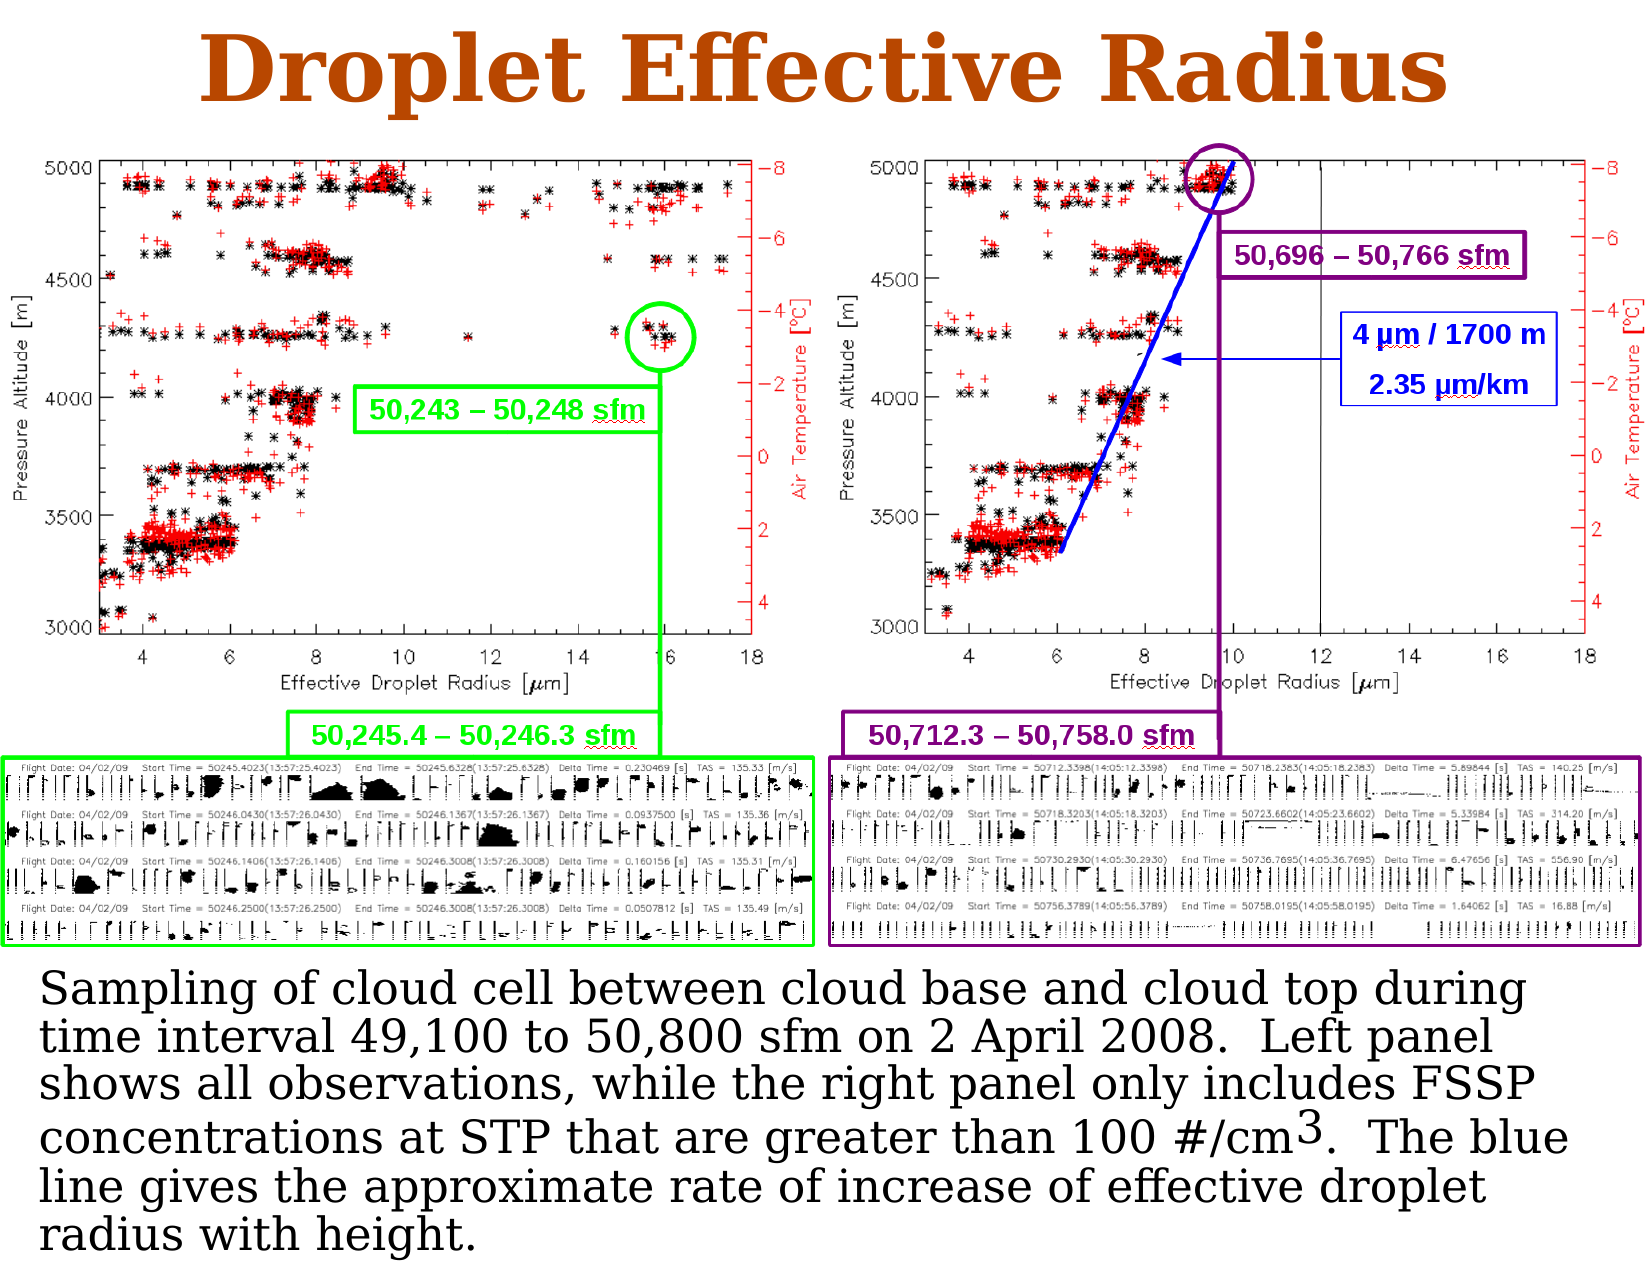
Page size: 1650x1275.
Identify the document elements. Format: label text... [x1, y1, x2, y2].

text_box Sampling of cloud cell between cloud base and cloud top during time interval 49,100 to 50,800 sfm on 2 April 2008. Left panel shows all observations, while the right panel only includes FSSP concentrations at STP that are greater than 100 #/cm3. The blue line gives the approximate rate of increase of effective droplet radius with height. [23, 959, 1619, 1268]
picture [0, 134, 1648, 952]
text_box Droplet Effective Radius [0, 11, 1650, 134]
